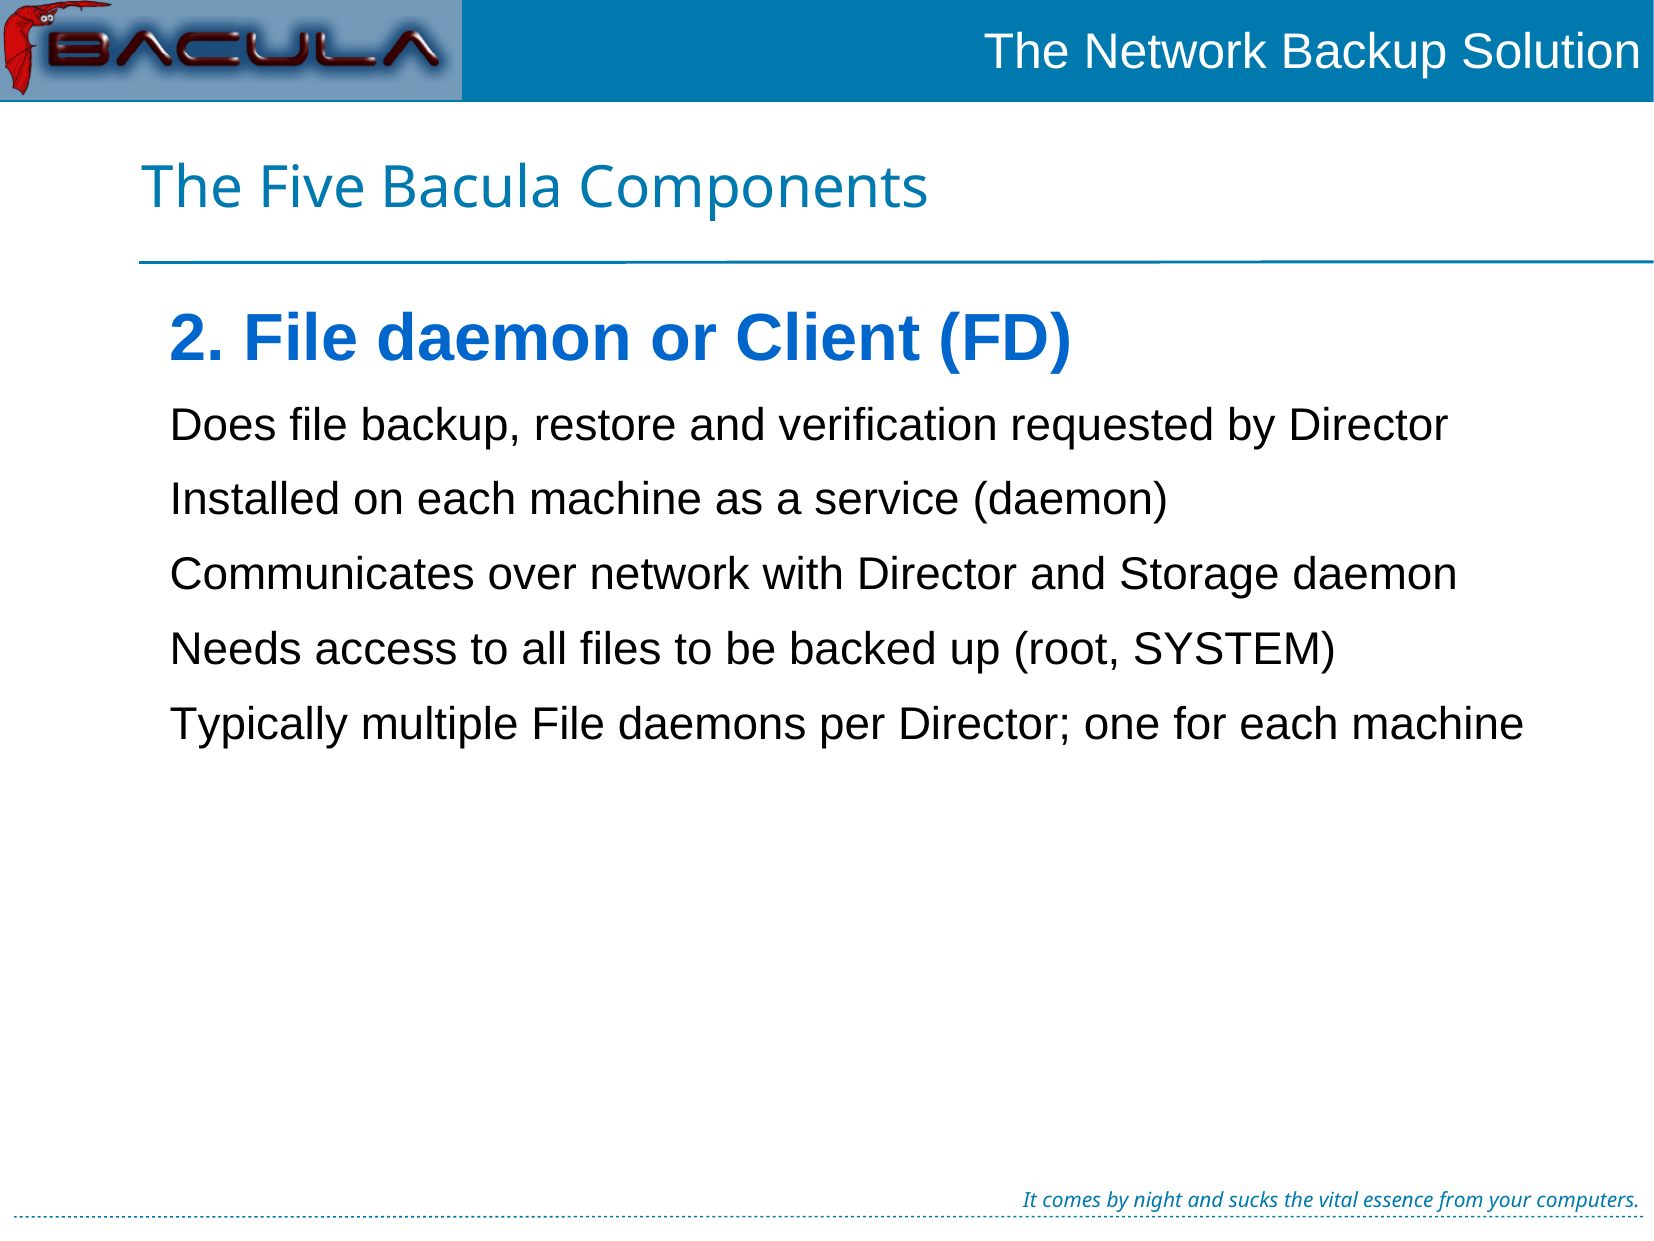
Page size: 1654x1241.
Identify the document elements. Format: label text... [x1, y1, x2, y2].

picture [0, 0, 461, 99]
title The Five Bacula Components [141, 112, 1501, 226]
list 2. File daemon or Client (FD) Does file backup, restore and verification requested by Director Installed on each machine as a service (daemon) Communicates over network with Director and Storage daemon Needs access to all files to be backed up (root, SYSTEM) Typically multiple File daemons per Director; one for each machine [75, 300, 1576, 1095]
